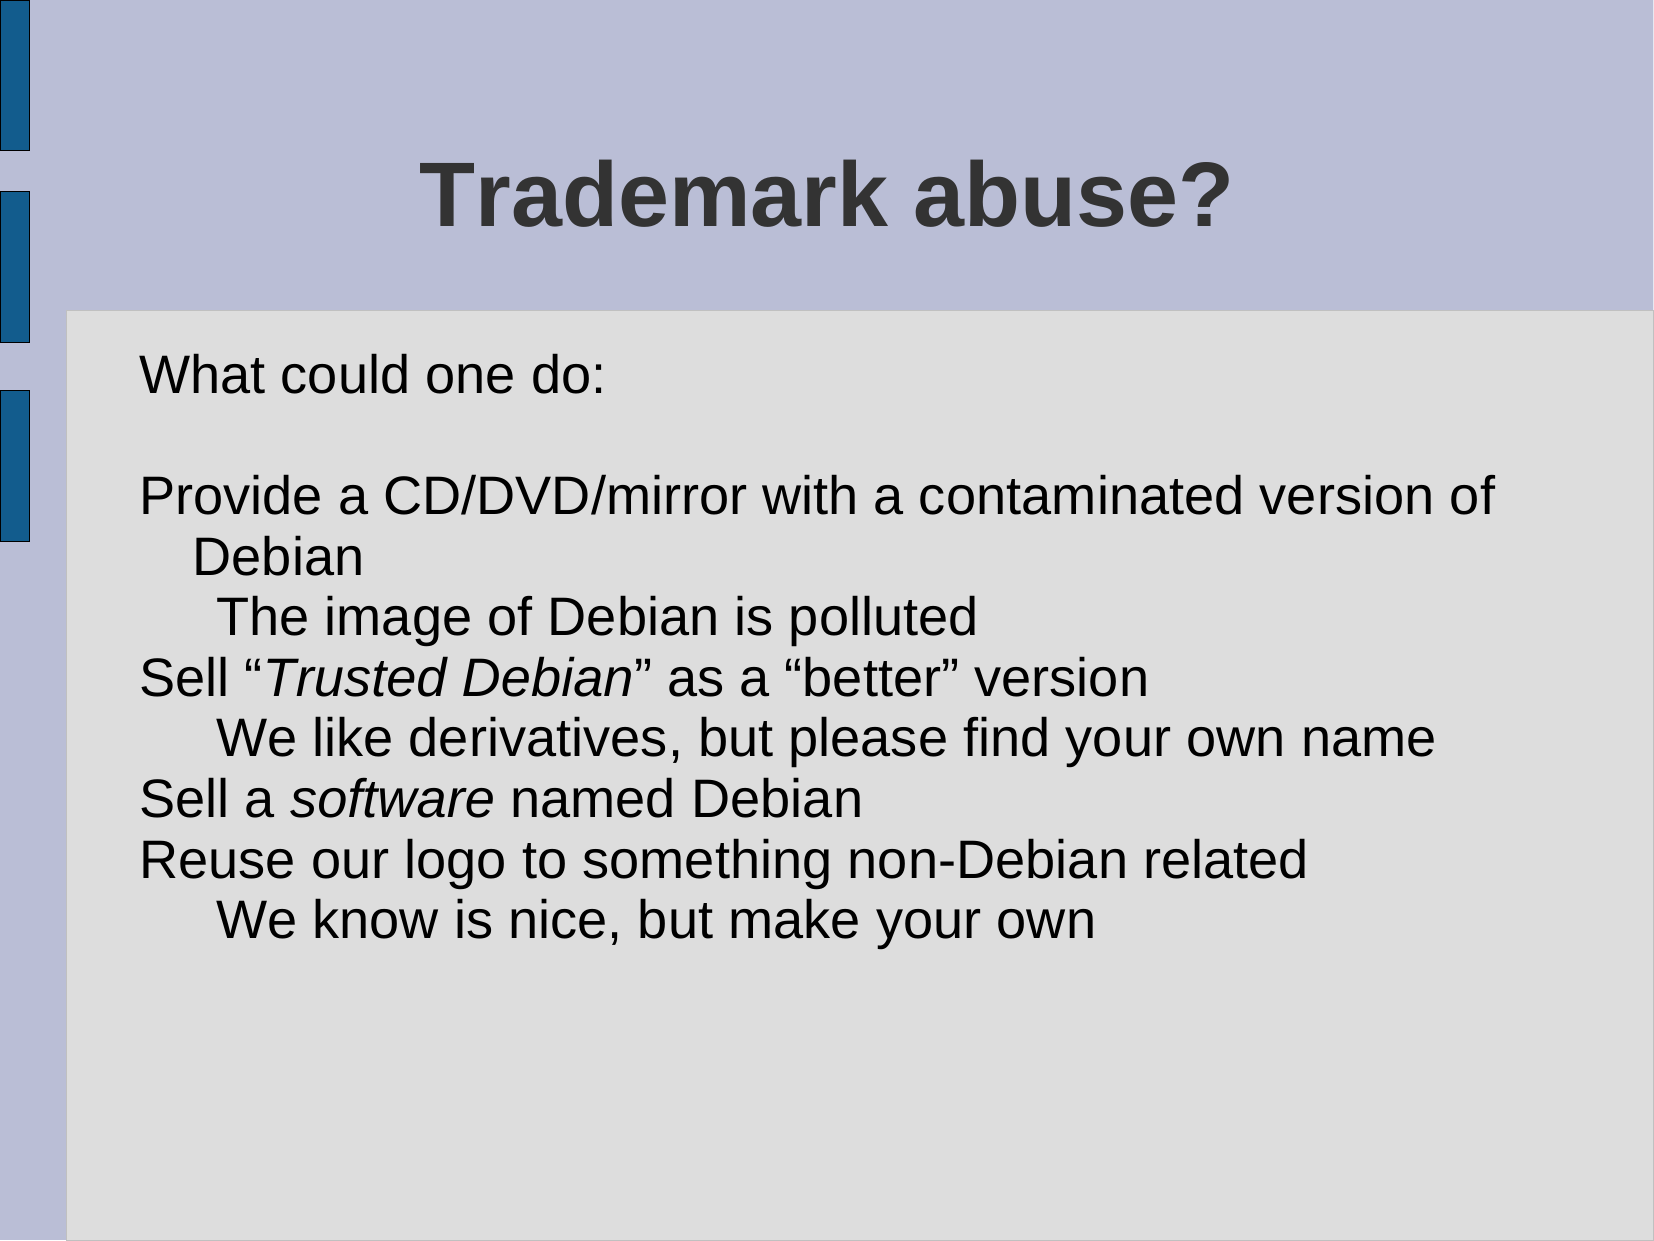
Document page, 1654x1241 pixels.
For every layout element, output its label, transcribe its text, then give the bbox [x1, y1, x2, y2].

list What could one do: Provide a CD/DVD/mirror with a contaminated version of Debian The image of Debian is polluted Sell “Trusted Debian” as a “better” version We like derivatives, but please find your own name Sell a software named Debian Reuse our logo to something non-Debian related We know is nice, but make your own [121, 344, 1534, 1127]
title Trademark abuse? [121, 91, 1534, 299]
